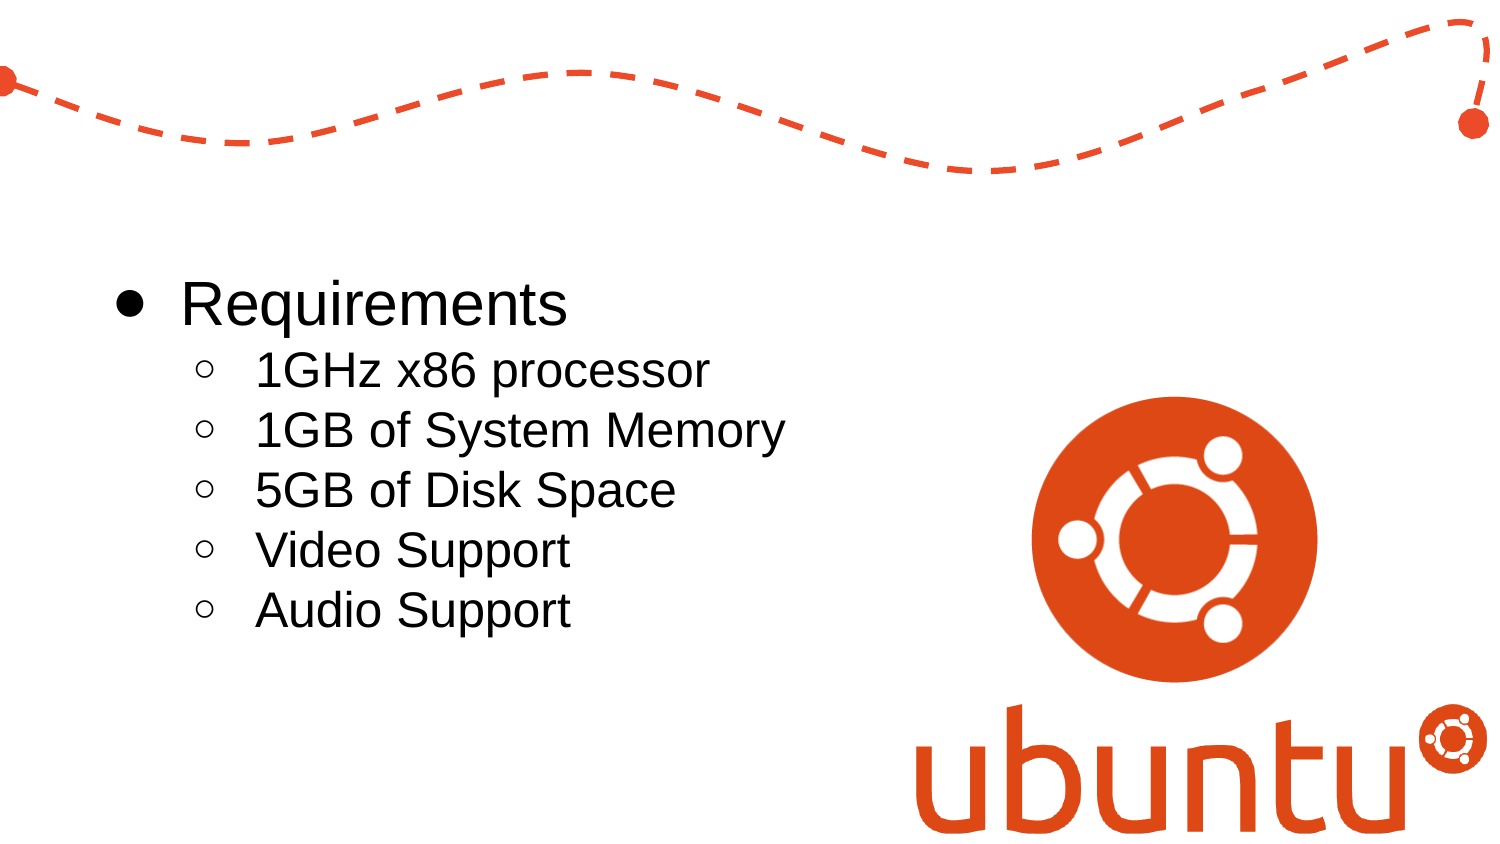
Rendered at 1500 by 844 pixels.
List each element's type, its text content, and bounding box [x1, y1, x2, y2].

picture [1031, 396, 1318, 683]
picture [916, 704, 1487, 834]
list Requirements 1GHz x86 processor 1GB of System Memory 5GB of Disk Space Video Support Audio Support [90, 247, 1441, 654]
